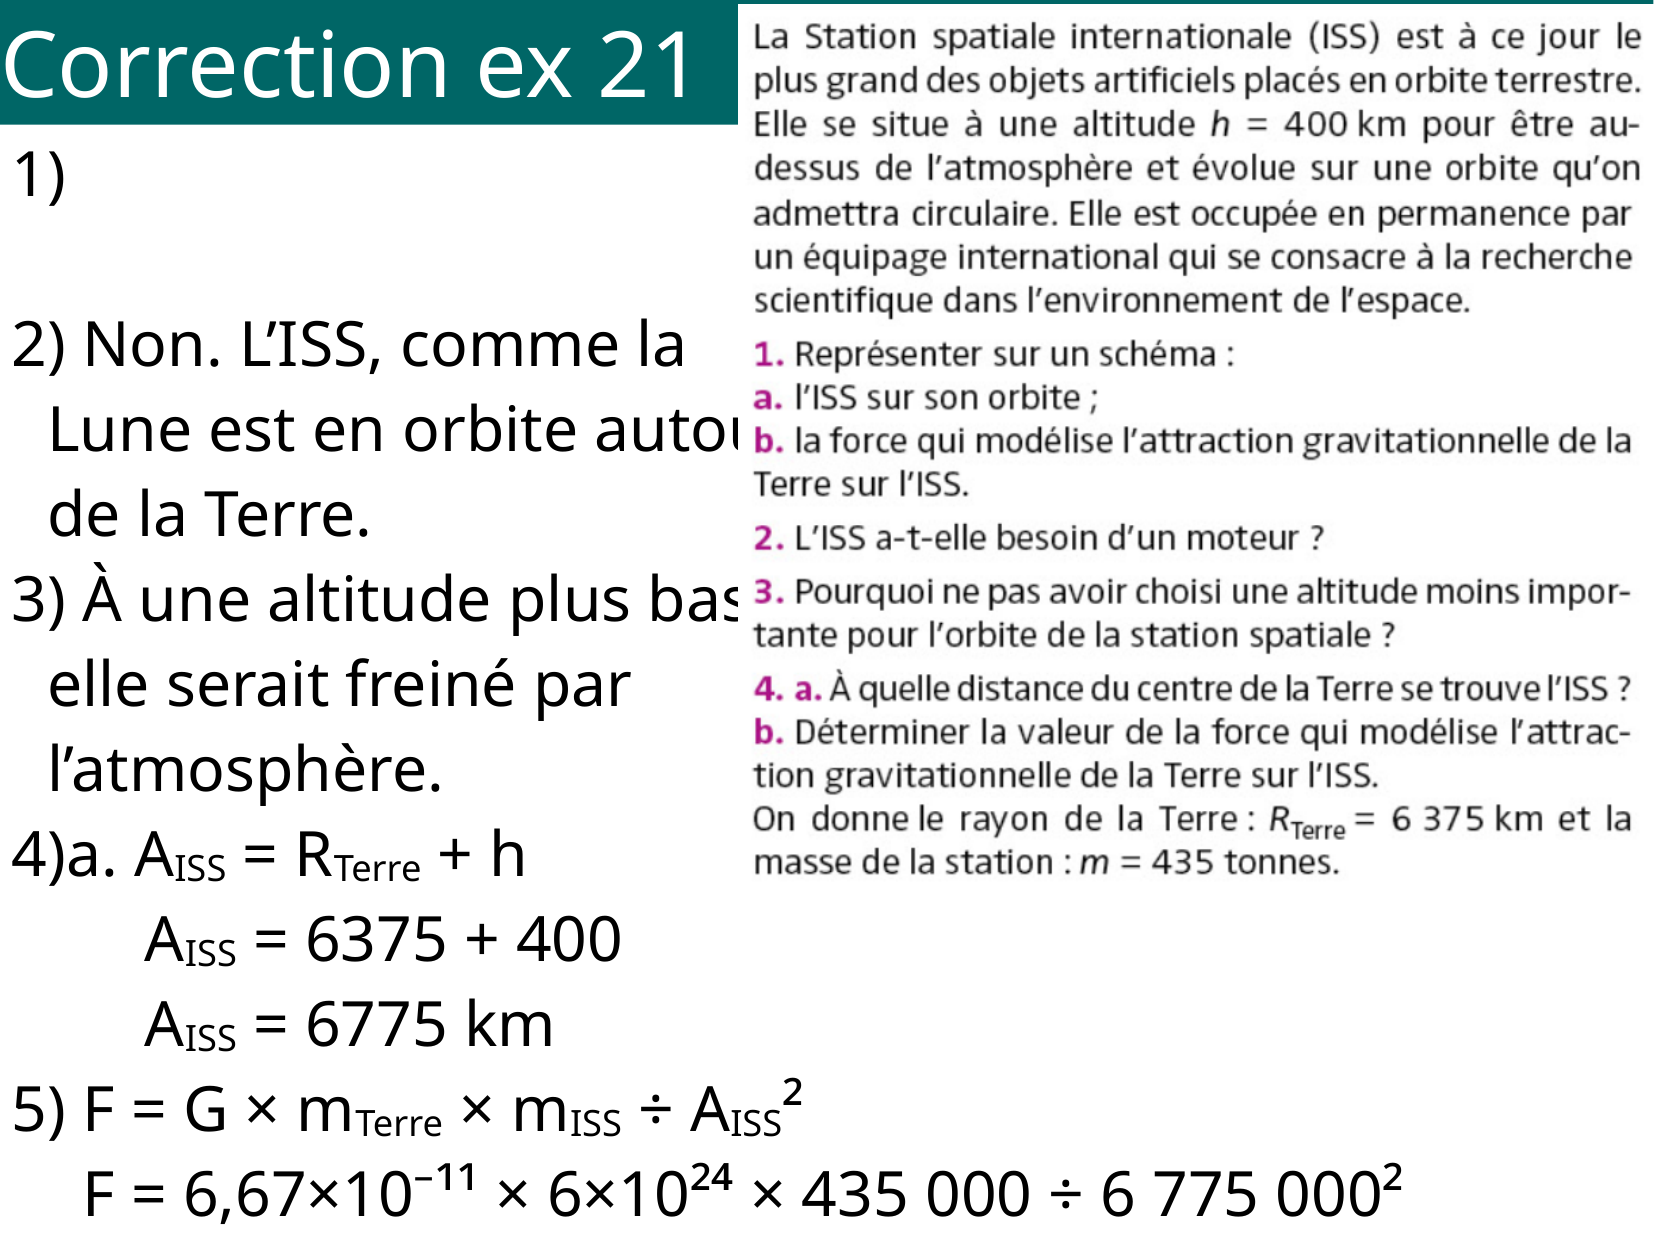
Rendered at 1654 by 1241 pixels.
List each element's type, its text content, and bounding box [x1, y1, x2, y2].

picture [738, 4, 1654, 913]
subtitle Non. L’ISS, comme la Lune est en orbite autour de la Terre. À une altitude plus basse, elle serait freiné par l’atmosphère. a. AISS = RTerre + h AISS = 6375 + 400 AISS = 6775 km F = G × mTerre × mISS ÷ AISS² F = 6,67×10⁻¹¹ × 6×10²⁴ × 435 000 ÷ 6 775 000² F = 3,8 × 10⁶ N [11, 129, 1642, 1236]
title Correction ex 21 [0, 4, 738, 120]
